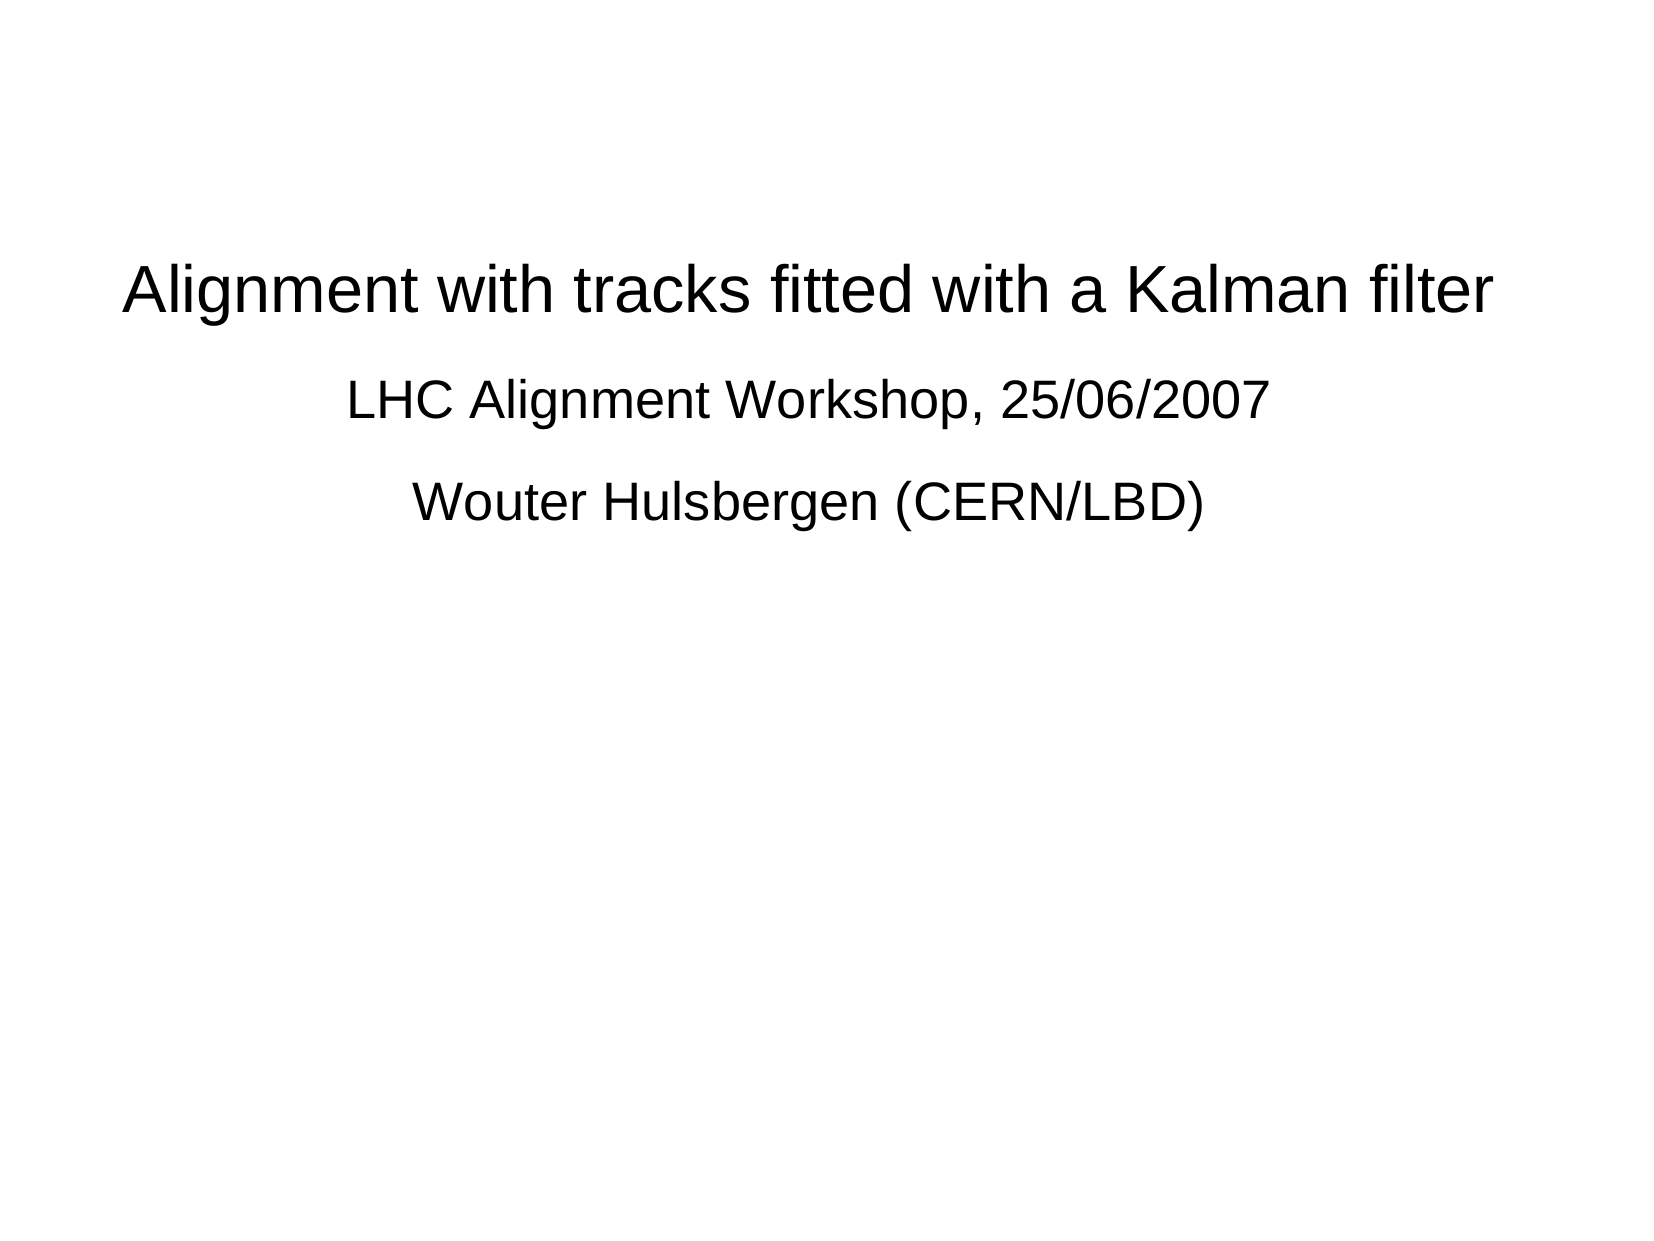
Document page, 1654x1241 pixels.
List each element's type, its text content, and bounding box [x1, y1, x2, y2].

text_box Alignment with tracks fitted with a Kalman filter LHC Alignment Workshop, 25/06/2007 Wouter Hulsbergen (CERN/LBD) [108, 245, 1512, 632]
